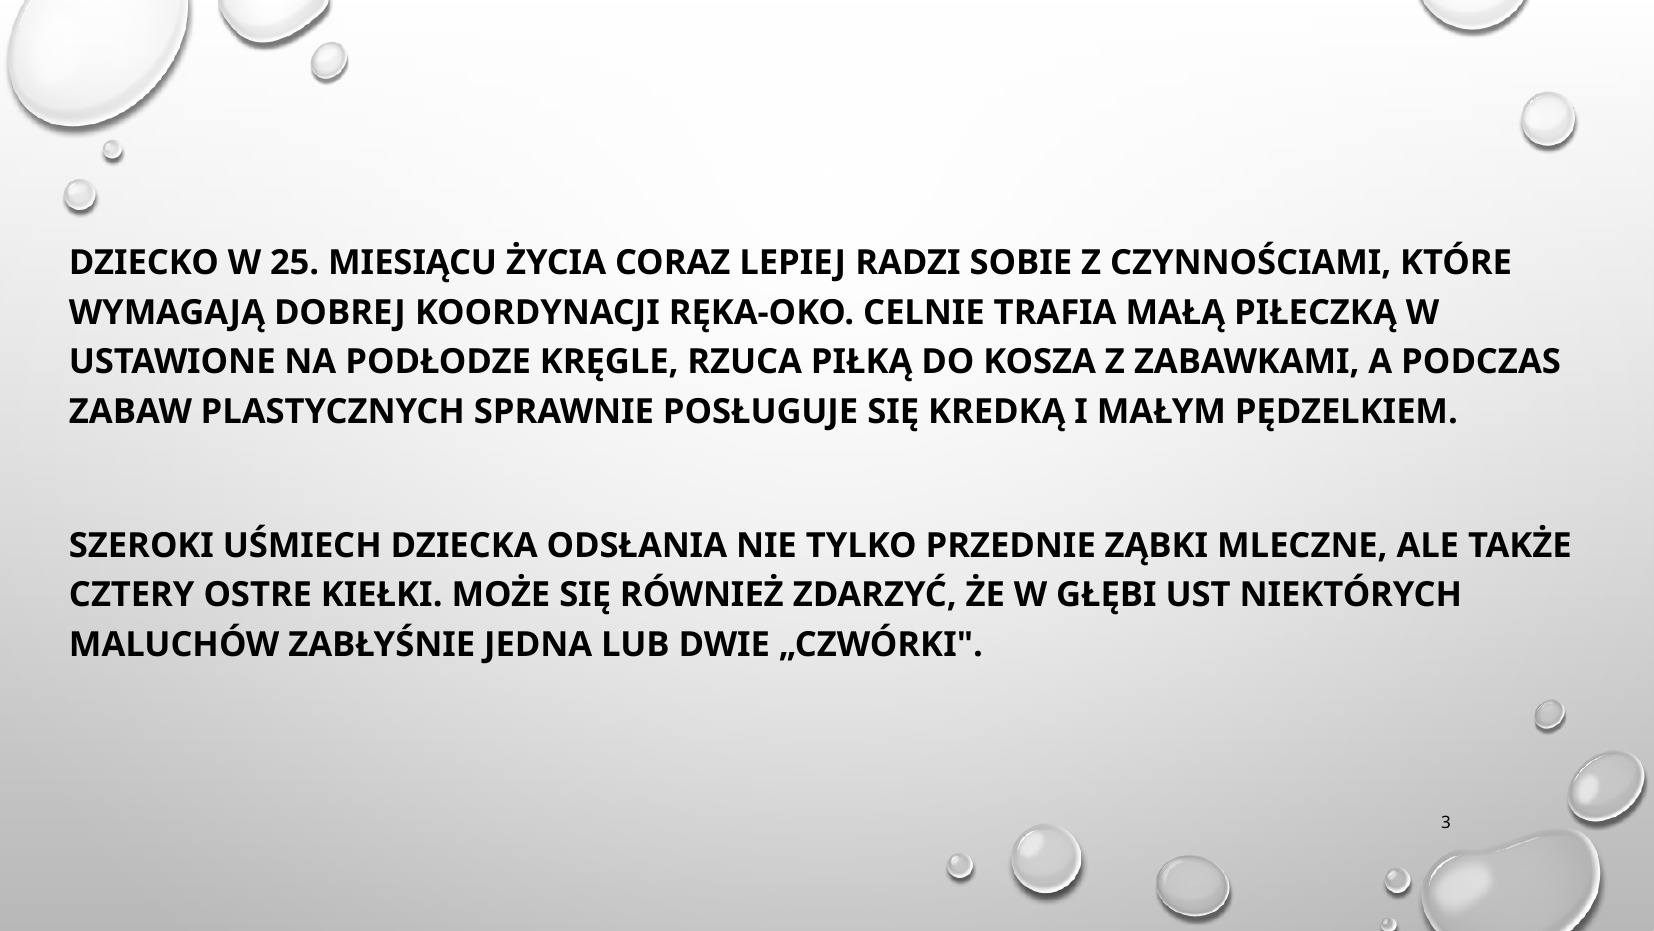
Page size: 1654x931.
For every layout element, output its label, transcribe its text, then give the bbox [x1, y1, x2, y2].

list Dziecko w 25. miesiącu życia coraz lepiej radzi sobie z czynnościami, które wymagają dobrej koordynacji ręka-oko. Celnie trafia małą piłeczką w ustawione na podłodze kręgle, rzuca piłką do kosza z zabawkami, a podczas zabaw plastycznych sprawnie posługuje się kredką i małym pędzelkiem. Szeroki uśmiech dziecka odsłania nie tylko przednie ząbki mleczne, ale także cztery ostre kiełki. Może się również zdarzyć, że w głębi ust niektórych maluchów zabłyśnie jedna lub dwie „czwórki". [53, 224, 1654, 764]
text_box [1426, 798, 1530, 848]
